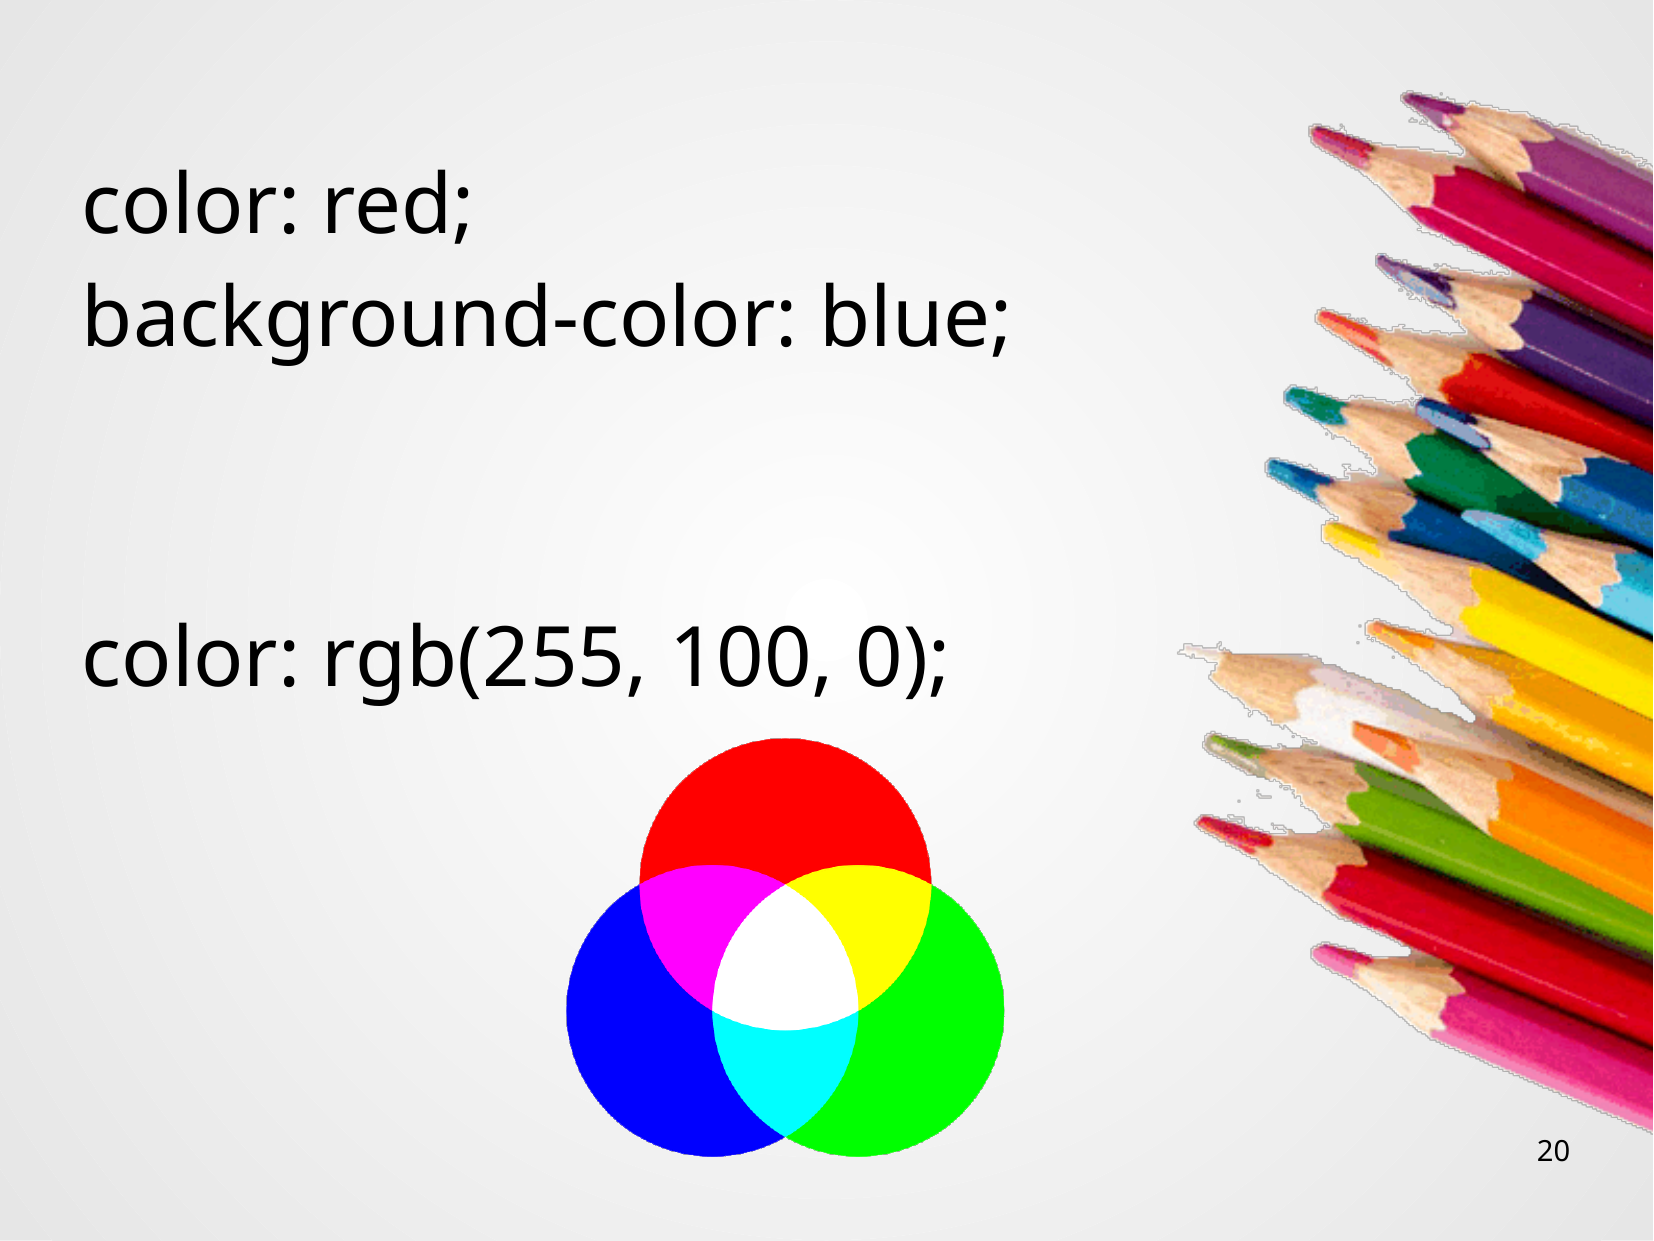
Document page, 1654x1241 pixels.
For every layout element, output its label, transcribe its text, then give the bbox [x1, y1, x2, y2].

text_box color: red; background-color: blue; [67, 136, 1402, 435]
picture [546, 754, 1024, 1196]
picture [1153, 60, 1653, 1241]
text_box color: rgb(255, 100, 0); [67, 590, 1402, 754]
